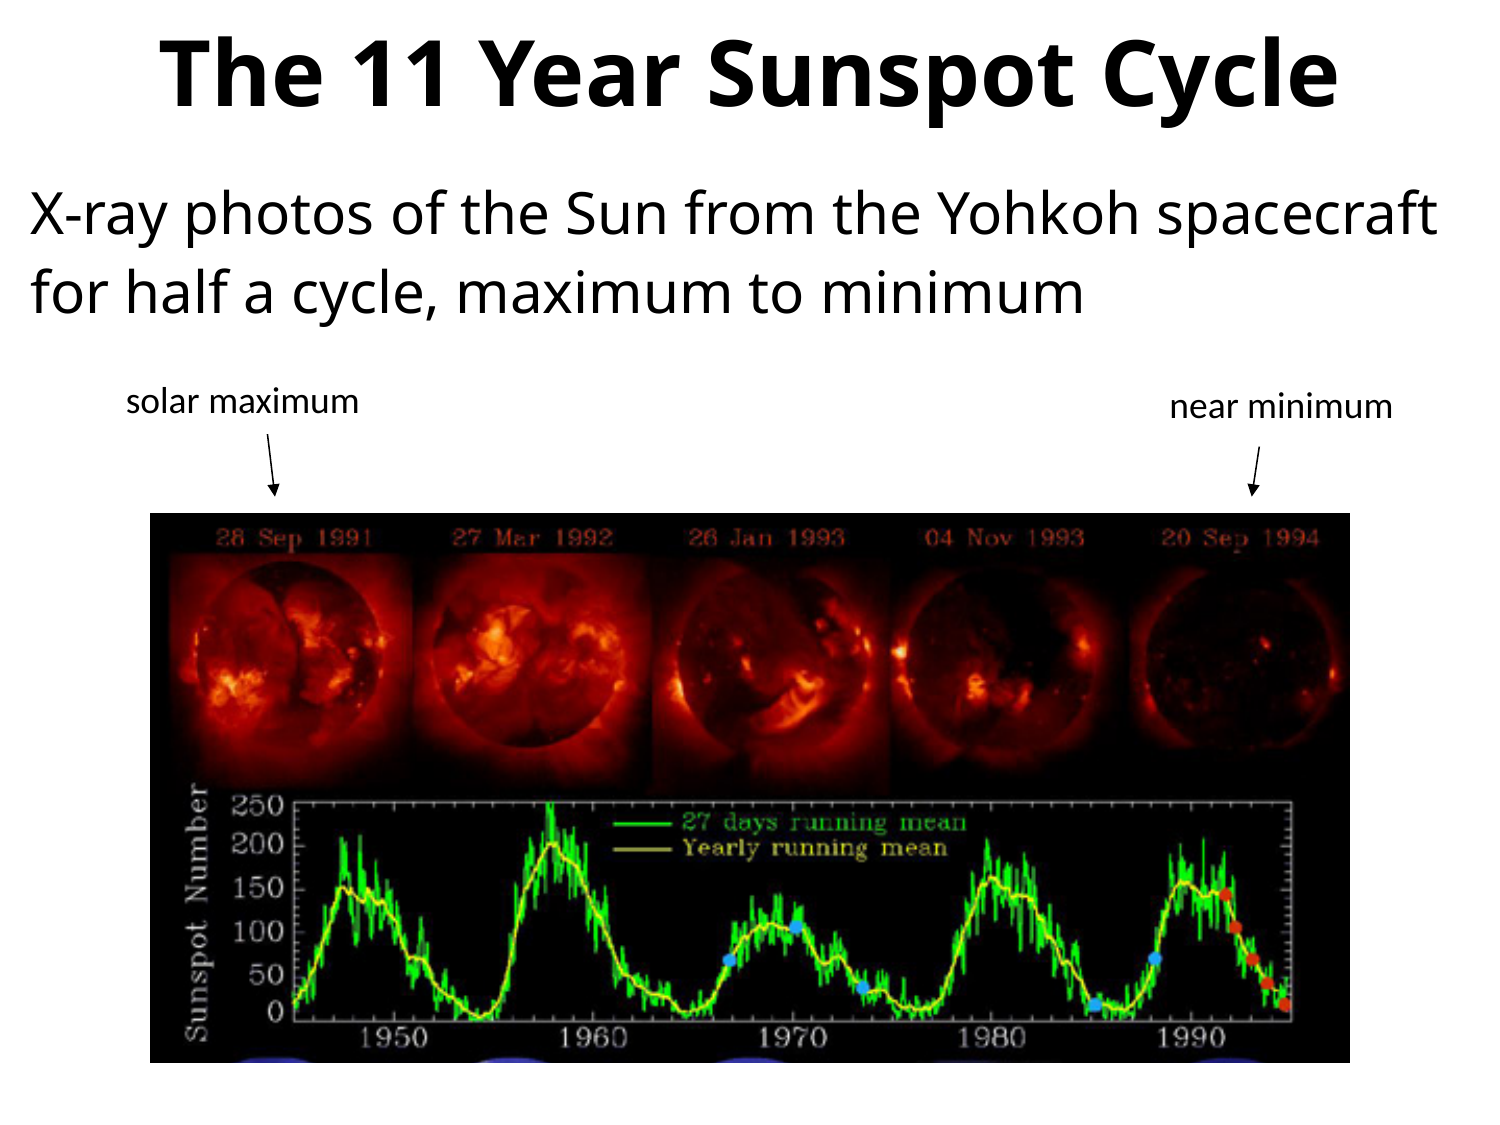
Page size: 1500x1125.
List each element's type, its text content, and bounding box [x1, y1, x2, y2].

text_box solar maximum [111, 369, 486, 429]
title The 11 Year Sunspot Cycle [30, 17, 1471, 125]
text_box near minimum [1154, 373, 1409, 434]
list X-ray photos of the Sun from the Yohkoh spacecraft for half a cycle, maximum to minimum [30, 171, 1471, 967]
picture [150, 513, 1351, 1063]
